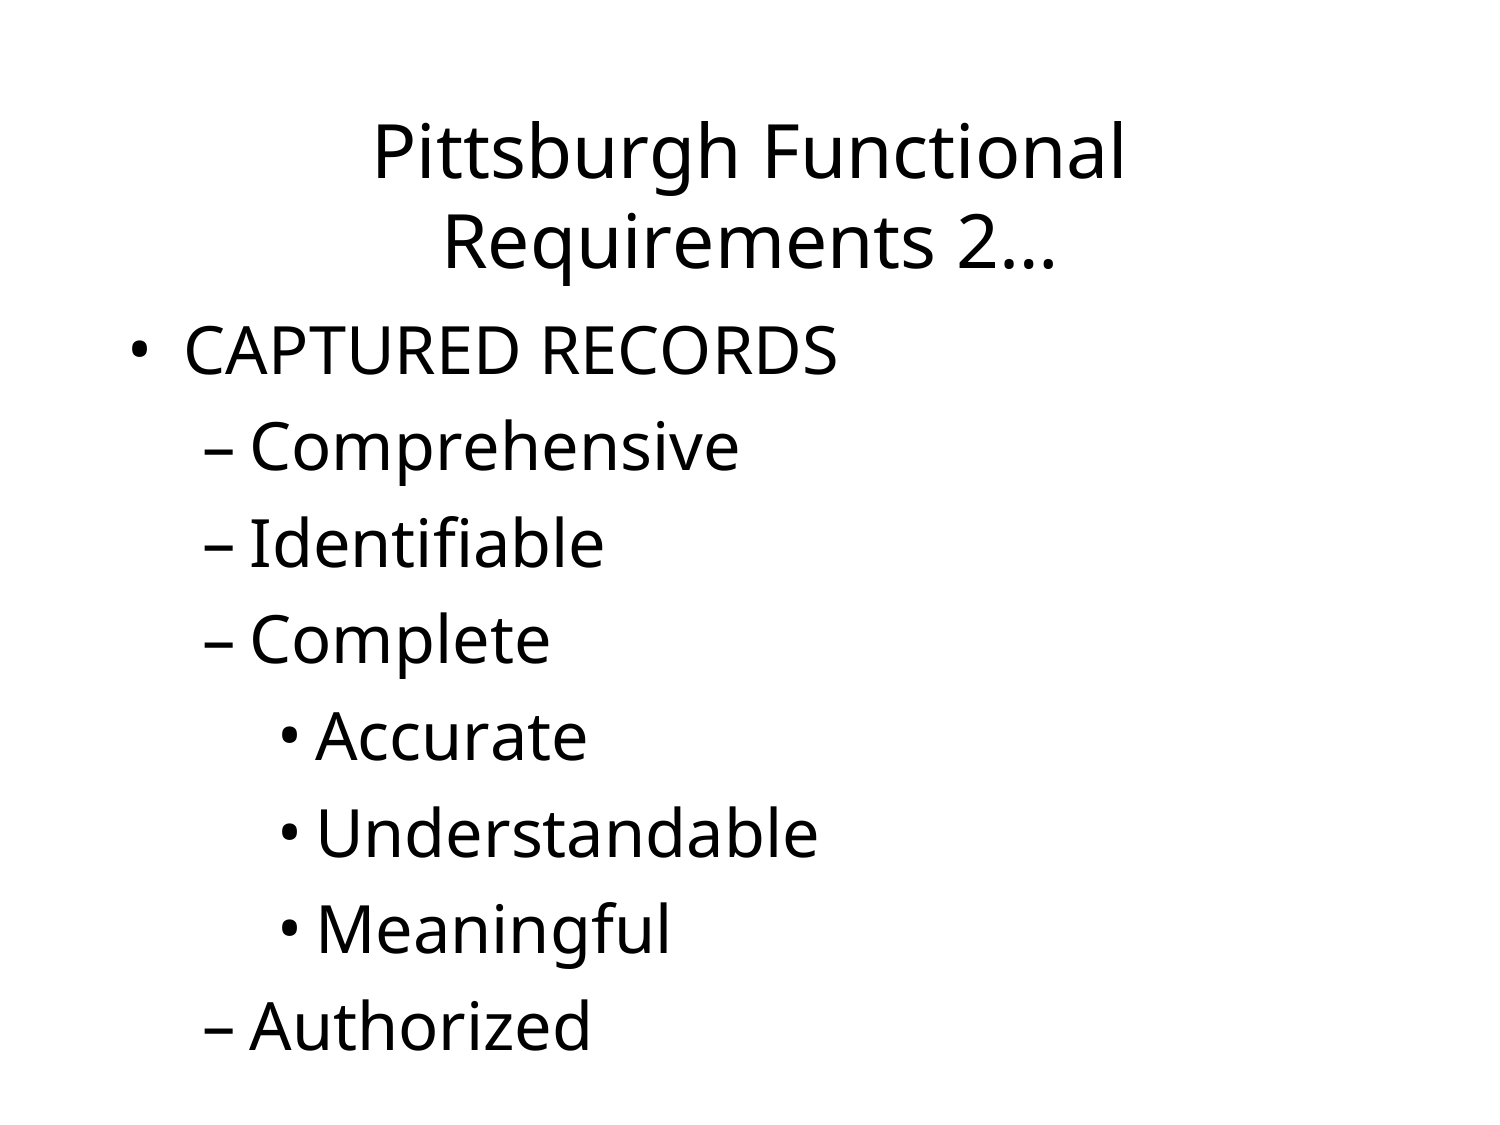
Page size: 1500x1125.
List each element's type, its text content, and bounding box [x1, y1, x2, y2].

title Pittsburgh Functional Requirements 2… [112, 96, 1388, 292]
list CAPTURED RECORDS Comprehensive Identifiable Complete Accurate Understandable Meaningful Authorized [112, 299, 1388, 1125]
